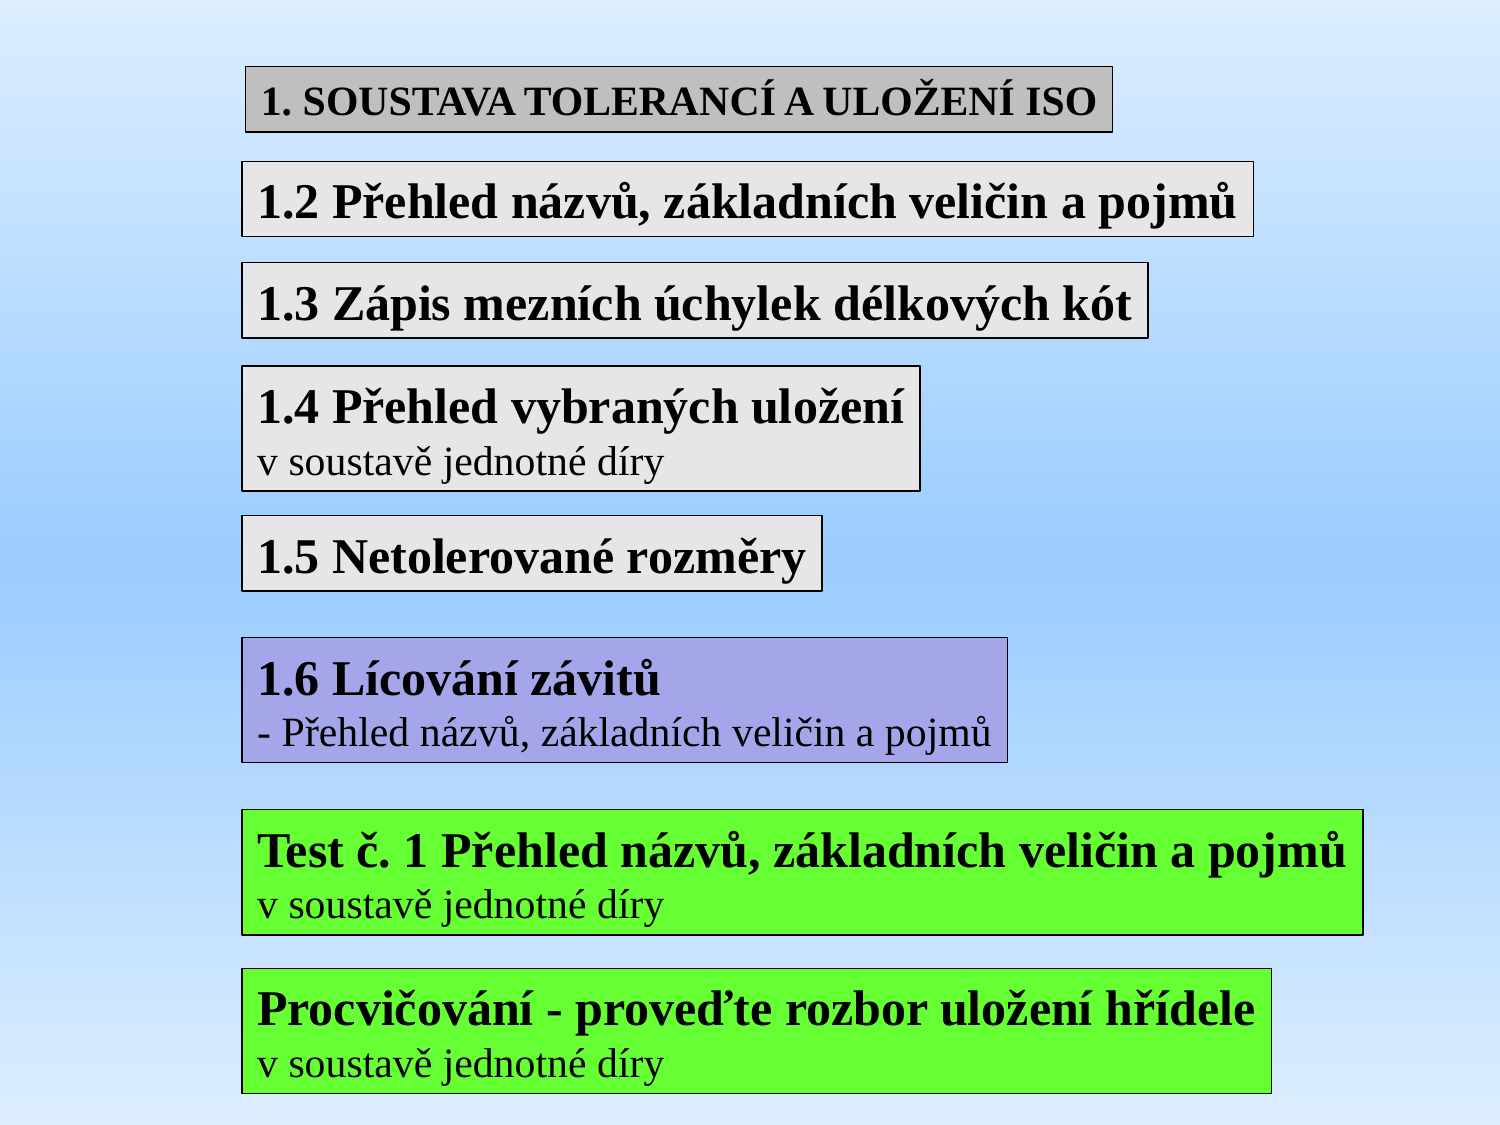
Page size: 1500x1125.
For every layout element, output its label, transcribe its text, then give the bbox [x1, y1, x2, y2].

text_box 1.3 Zápis mezních úchylek délkových kót [242, 263, 1148, 338]
text_box 1.2 Přehled názvů, základních veličin a pojmů [242, 161, 1254, 236]
text_box Procvičování - proveďte rozbor uložení hřídele v soustavě jednotné díry [242, 968, 1271, 1093]
text_box 1.5 Netolerované rozměry [242, 516, 822, 591]
text_box 1. SOUSTAVA TOLERANCÍ A ULOŽENÍ ISO [246, 67, 1113, 132]
text_box 1.6 Lícování závitů - Přehled názvů, základních veličin a pojmů [242, 638, 1008, 763]
text_box 1.4 Přehled vybraných uložení v soustavě jednotné díry [242, 366, 920, 491]
text_box Test č. 1 Přehled názvů, základních veličin a pojmů v soustavě jednotné díry [242, 810, 1363, 935]
